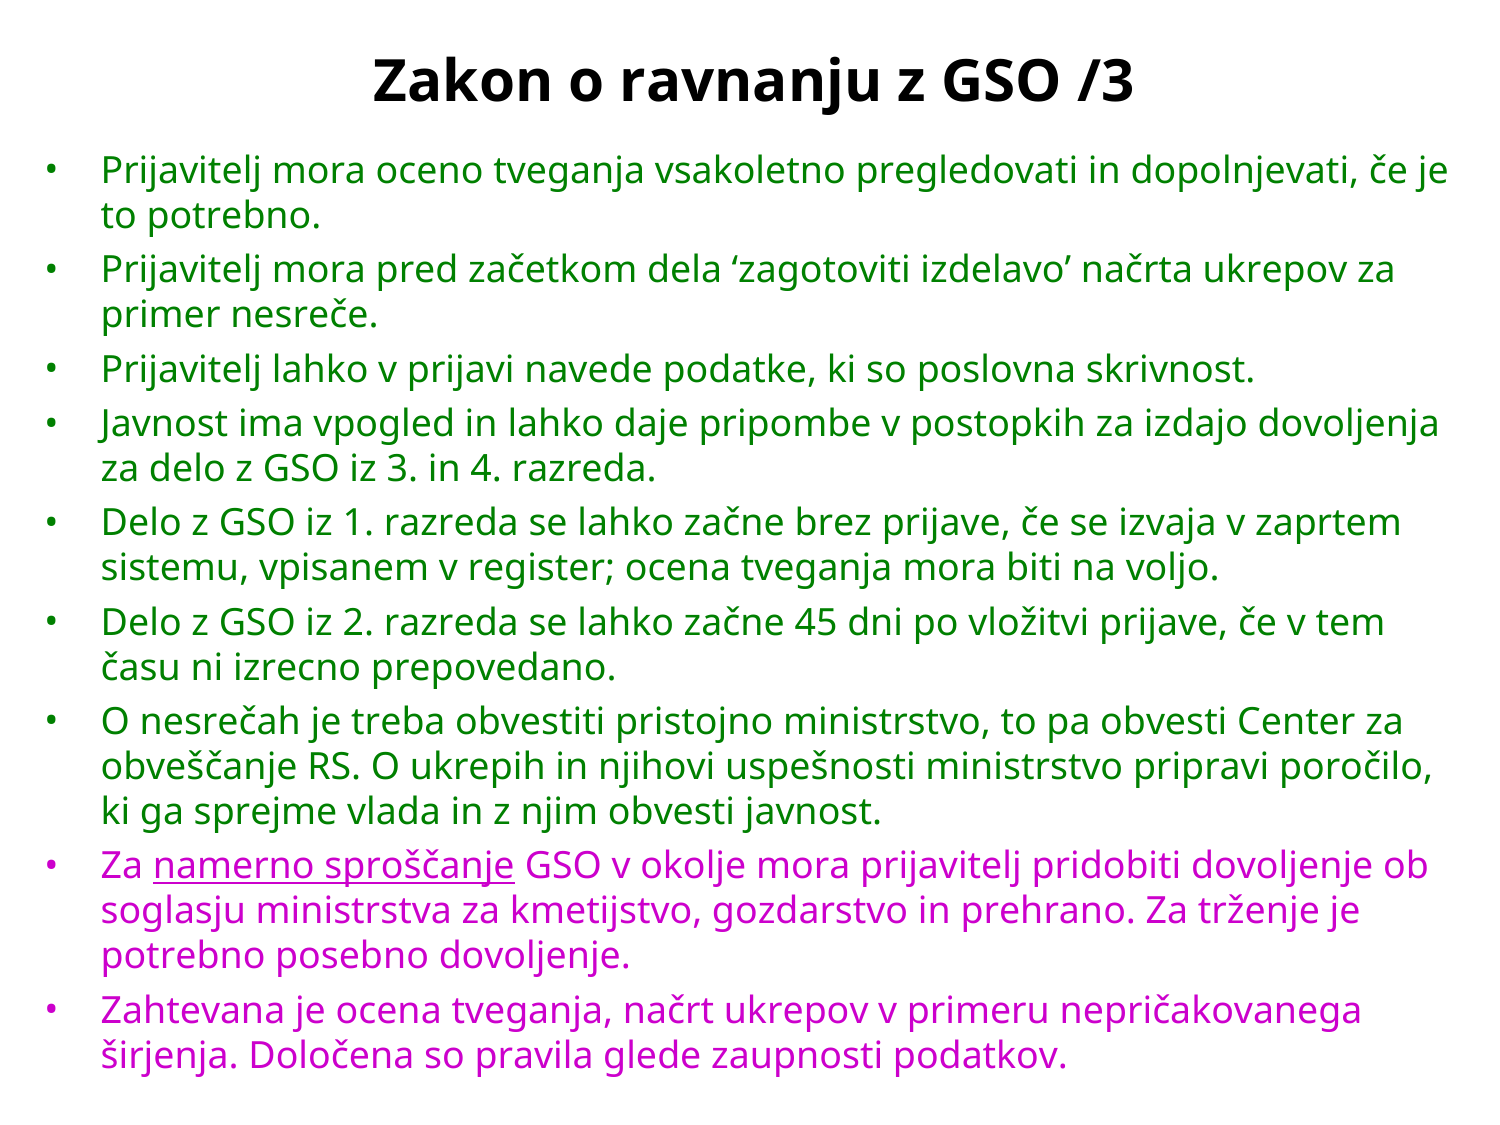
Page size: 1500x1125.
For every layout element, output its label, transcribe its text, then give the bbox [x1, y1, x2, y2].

list Prijavitelj mora oceno tveganja vsakoletno pregledovati in dopolnjevati, če je to potrebno. Prijavitelj mora pred začetkom dela ‘zagotoviti izdelavo’ načrta ukrepov za primer nesreče. Prijavitelj lahko v prijavi navede podatke, ki so poslovna skrivnost. Javnost ima vpogled in lahko daje pripombe v postopkih za izdajo dovoljenja za delo z GSO iz 3. in 4. razreda. Delo z GSO iz 1. razreda se lahko začne brez prijave, če se izvaja v zaprtem sistemu, vpisanem v register; ocena tveganja mora biti na voljo. Delo z GSO iz 2. razreda se lahko začne 45 dni po vložitvi prijave, če v tem času ni izrecno prepovedano. O nesrečah je treba obvestiti pristojno ministrstvo, to pa obvesti Center za obveščanje RS. O ukrepih in njihovi uspešnosti ministrstvo pripravi poročilo, ki ga sprejme vlada in z njim obvesti javnost. Za namerno sproščanje GSO v okolje mora prijavitelj pridobiti dovoljenje ob soglasju ministrstva za kmetijstvo, gozdarstvo in prehrano. Za trženje je potrebno posebno dovoljenje. Zahtevana je ocena tveganja, načrt ukrepov v primeru nepričakovanega širjenja. Določena so pravila glede zaupnosti podatkov. [29, 138, 1471, 1094]
title Zakon o ravnanju z GSO /3 [116, 35, 1392, 121]
